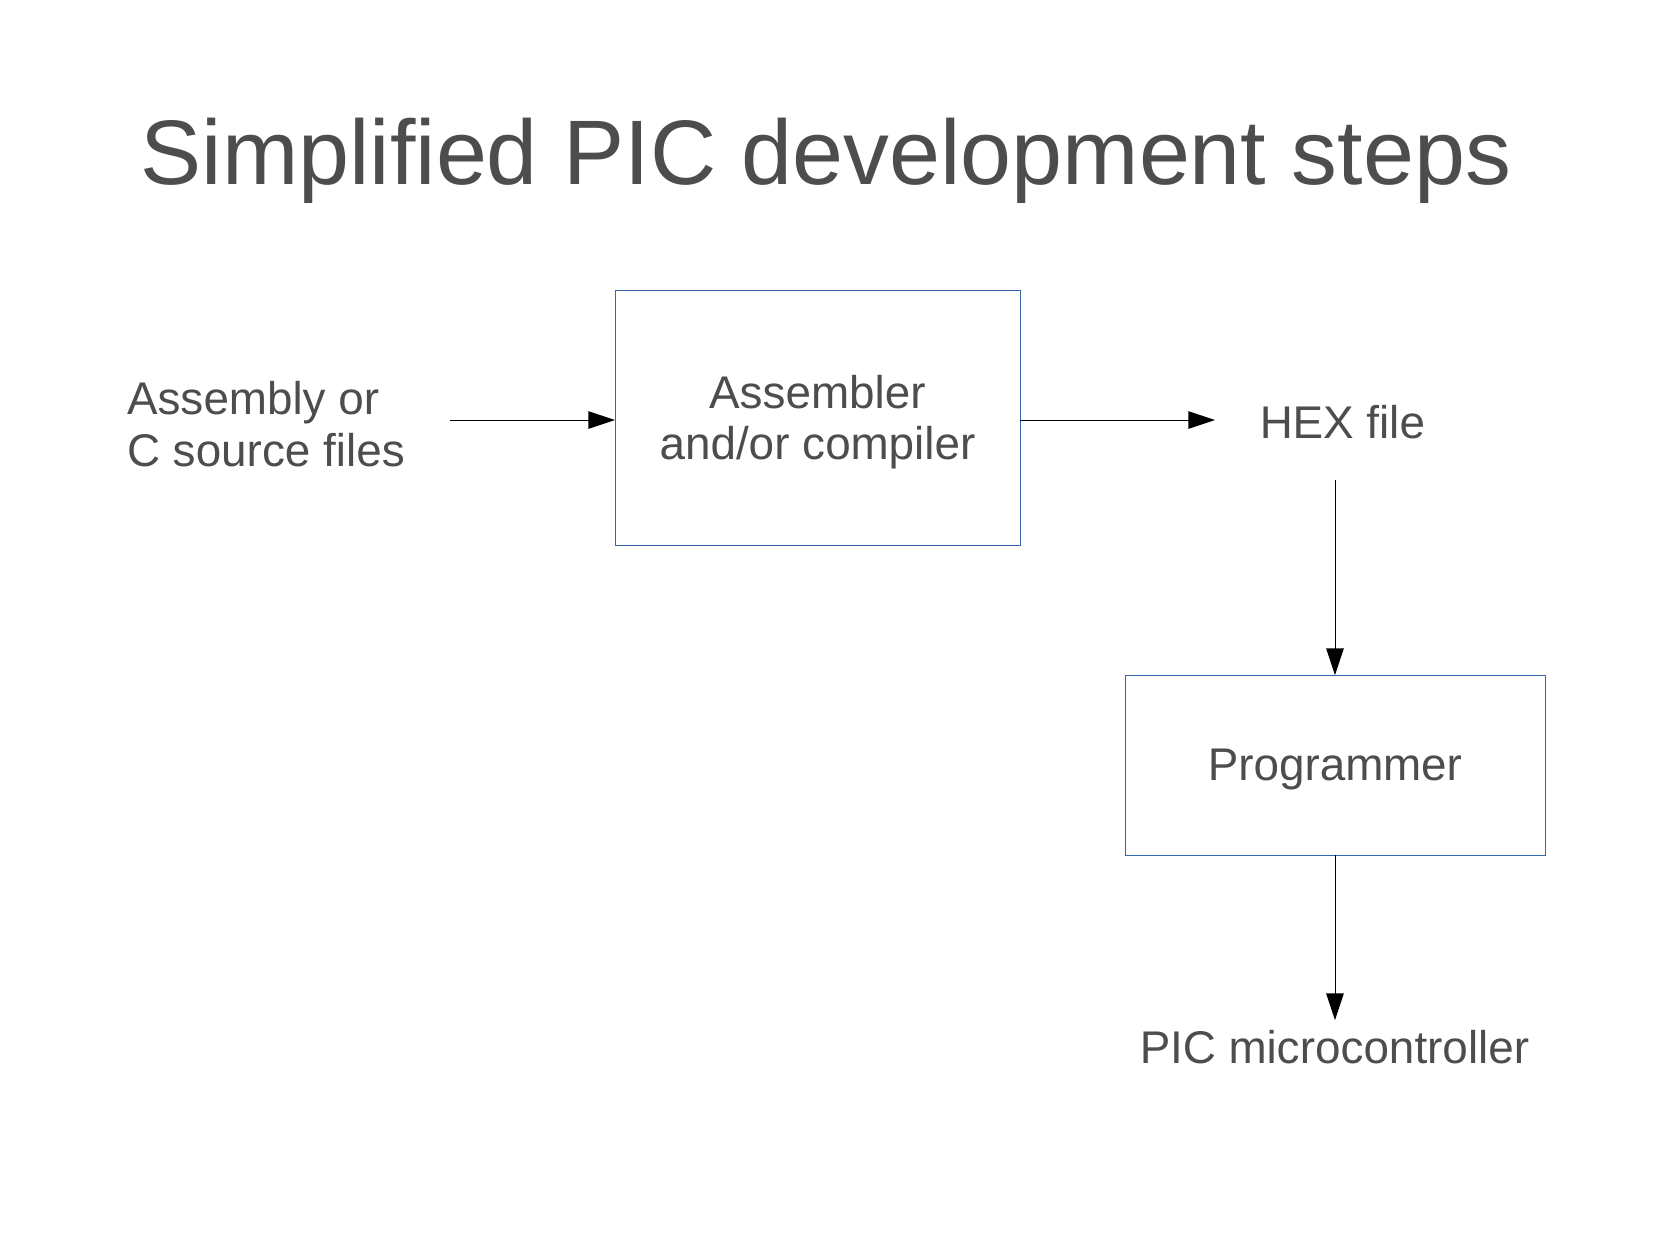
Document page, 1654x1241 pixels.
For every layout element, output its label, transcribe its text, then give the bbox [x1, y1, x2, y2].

text_box Assembly or C source files [112, 365, 421, 483]
text_box Programmer [1125, 675, 1546, 856]
title Simplified PIC development steps [82, 49, 1571, 257]
text_box HEX file [1245, 390, 1471, 456]
text_box PIC microcontroller [1125, 1014, 1561, 1081]
text_box Assembler and/or compiler [615, 290, 1021, 546]
